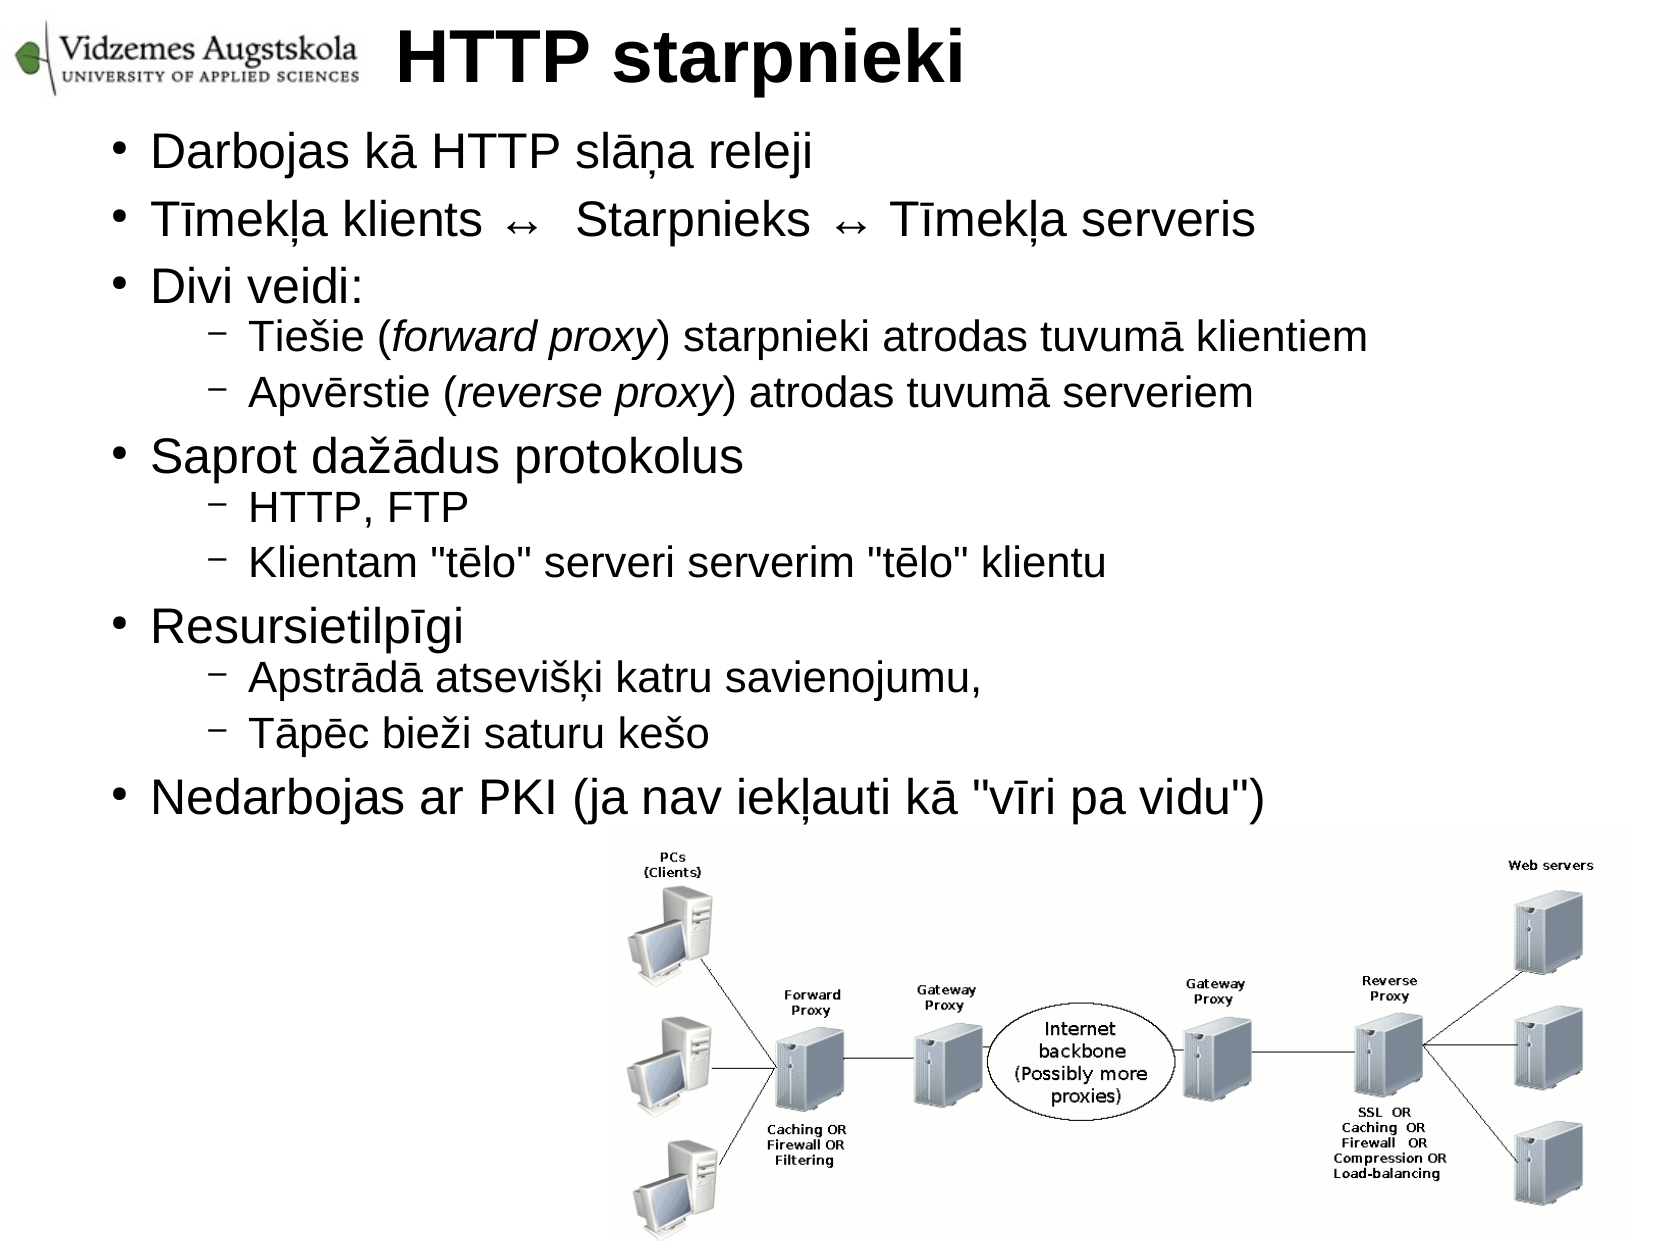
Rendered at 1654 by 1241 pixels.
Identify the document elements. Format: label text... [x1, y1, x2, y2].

list Darbojas kā HTTP slāņa releji Tīmekļa klients ↔ Starpnieks ↔ Tīmekļa serveris Divi veidi: Tiešie (forward proxy) starpnieki atrodas tuvumā klientiem Apvērstie (reverse proxy) atrodas tuvumā serveriem Saprot dažādus protokolus HTTP, FTP Klientam "tēlo" serveri serverim "tēlo" klientu Resursietilpīgi Apstrādā atsevišķi katru savienojumu, Tāpēc bieži saturu kešo Nedarbojas ar PKI (ja nav iekļauti kā "vīri pa vidu") [82, 118, 1630, 839]
picture [614, 823, 1633, 1241]
picture [5, 2, 368, 113]
title HTTP starpnieki [354, 8, 1654, 107]
